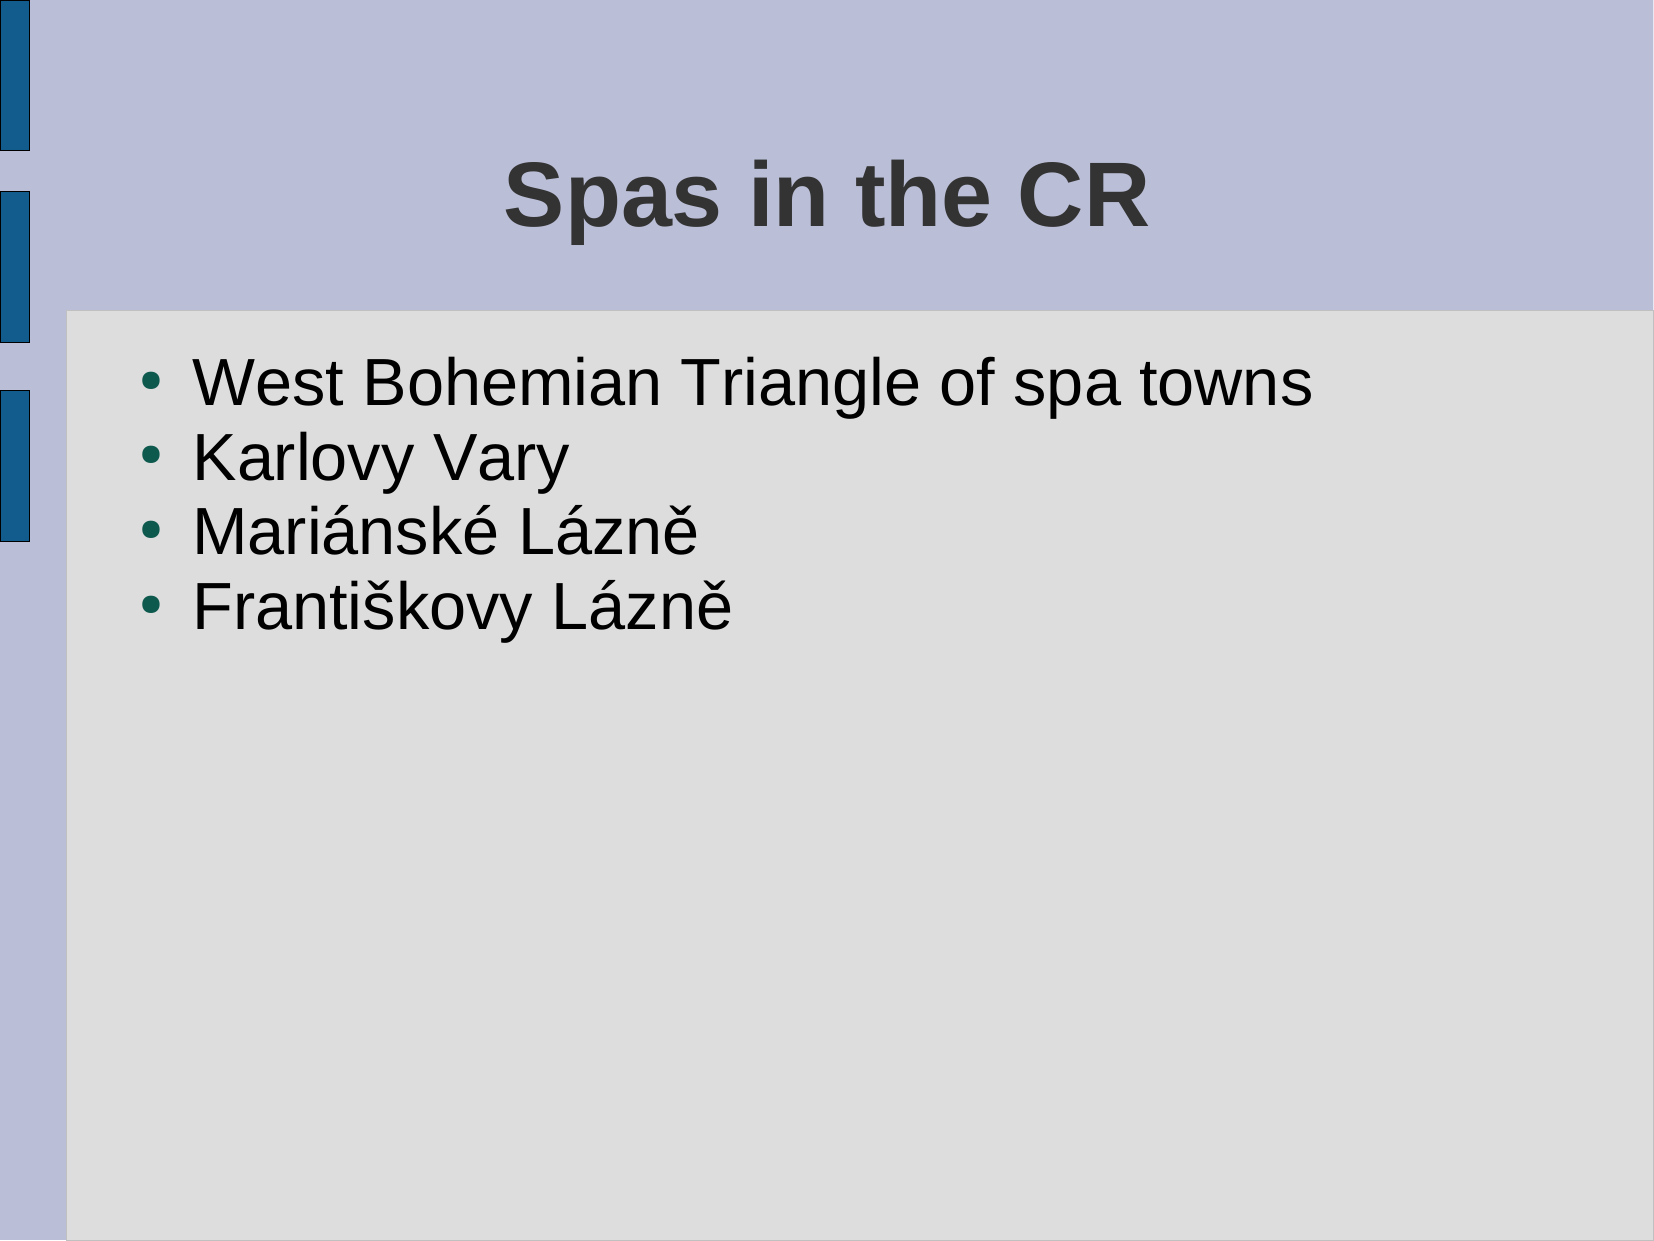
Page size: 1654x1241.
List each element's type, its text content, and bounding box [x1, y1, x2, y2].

list West Bohemian Triangle of spa towns Karlovy Vary Mariánské Lázně Františkovy Lázně [121, 344, 1534, 1127]
title Spas in the CR [121, 91, 1534, 299]
